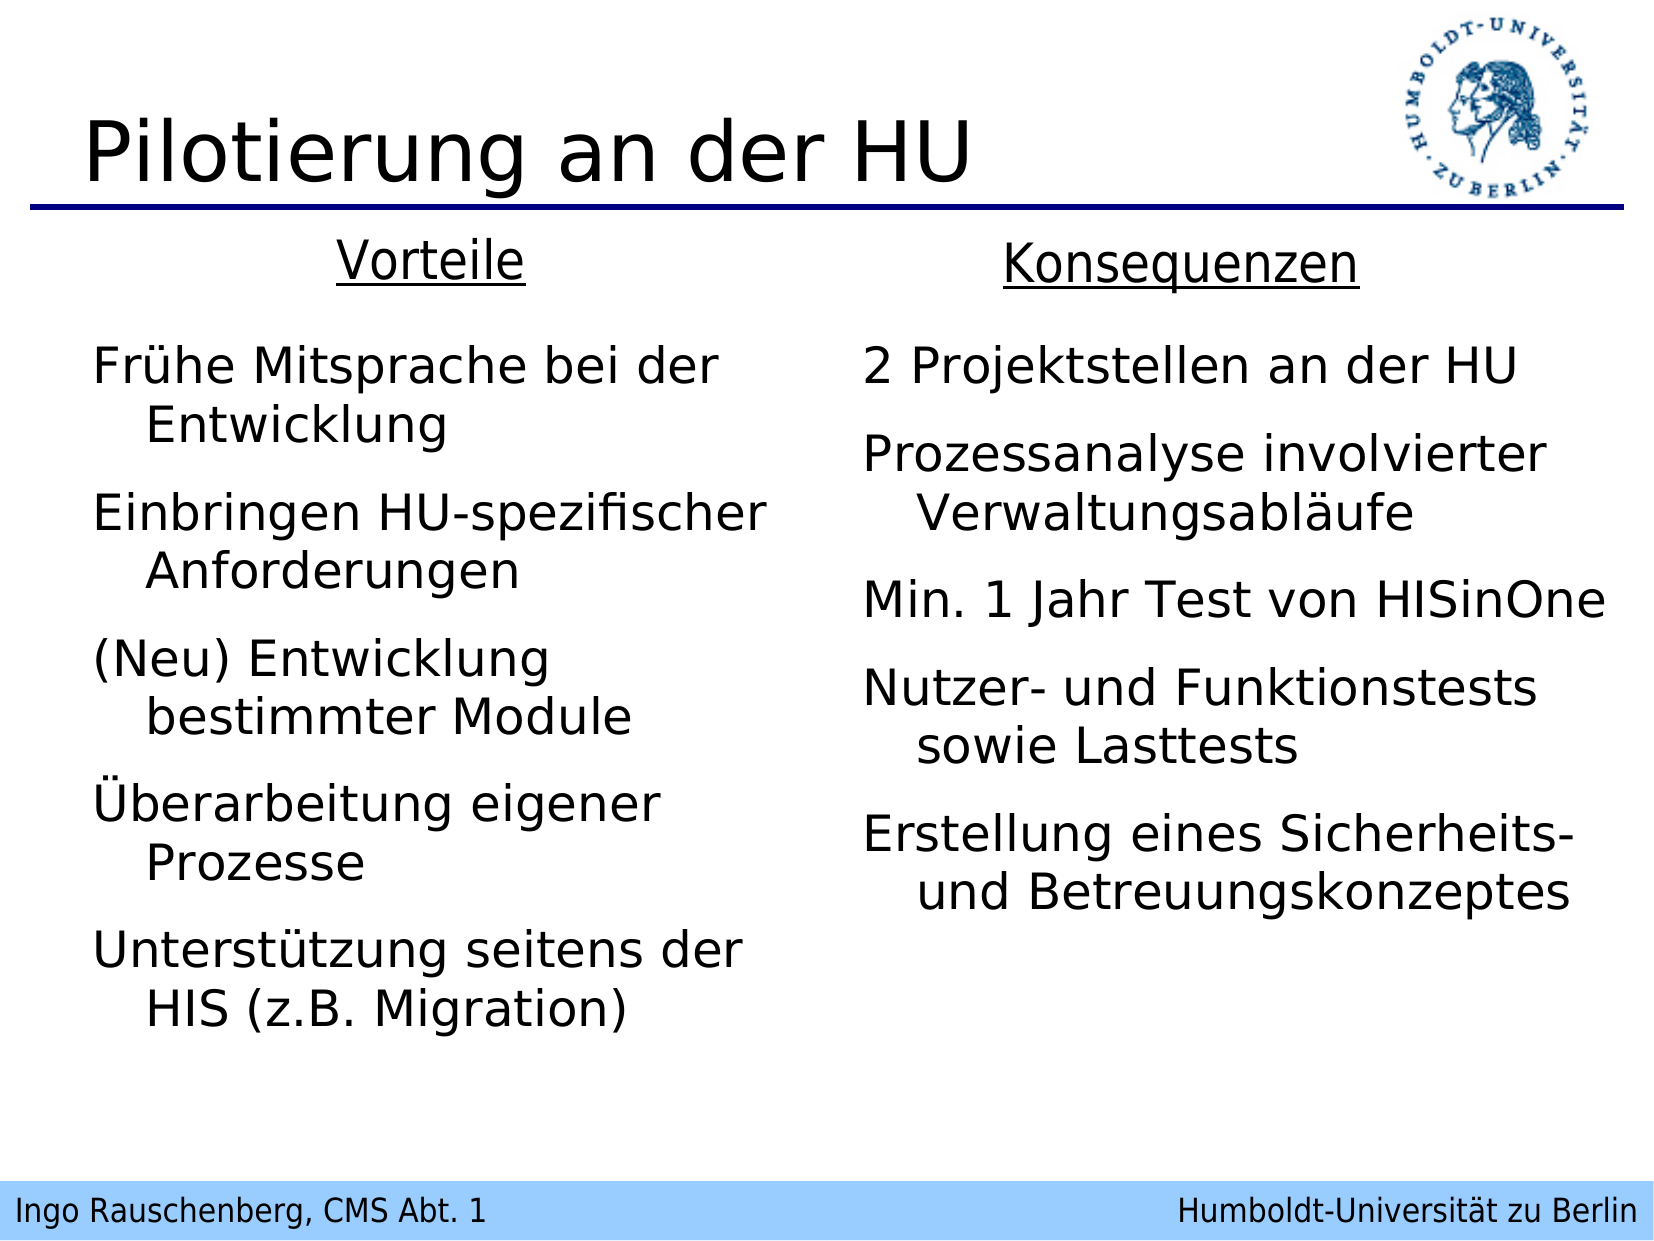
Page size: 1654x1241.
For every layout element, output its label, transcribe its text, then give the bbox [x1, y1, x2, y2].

title Pilotierung an der HU [82, 49, 1571, 257]
text_box Konsequenzen [825, 225, 1538, 301]
text_box Ingo Rauschenberg, CMS Abt. 1 [0, 1181, 826, 1241]
list Frühe Mitsprache bei der Entwicklung Einbringen HU-spezifischer Anforderungen (Neu) Entwicklung bestimmter Module Überarbeitung eigener Prozesse Unterstützung seitens der HIS (z.B. Migration) [75, 337, 826, 1163]
text_box Humboldt-Universität zu Berlin [826, 1181, 1654, 1241]
picture [1398, 10, 1595, 204]
text_box Vorteile [75, 222, 788, 298]
list 2 Projektstellen an der HU Prozessanalyse involvierter Verwaltungsabläufe Min. 1 Jahr Test von HISinOne Nutzer- und Funktionstests sowie Lasttests Erstellung eines Sicherheits- und Betreuungskonzeptes [845, 337, 1613, 1094]
